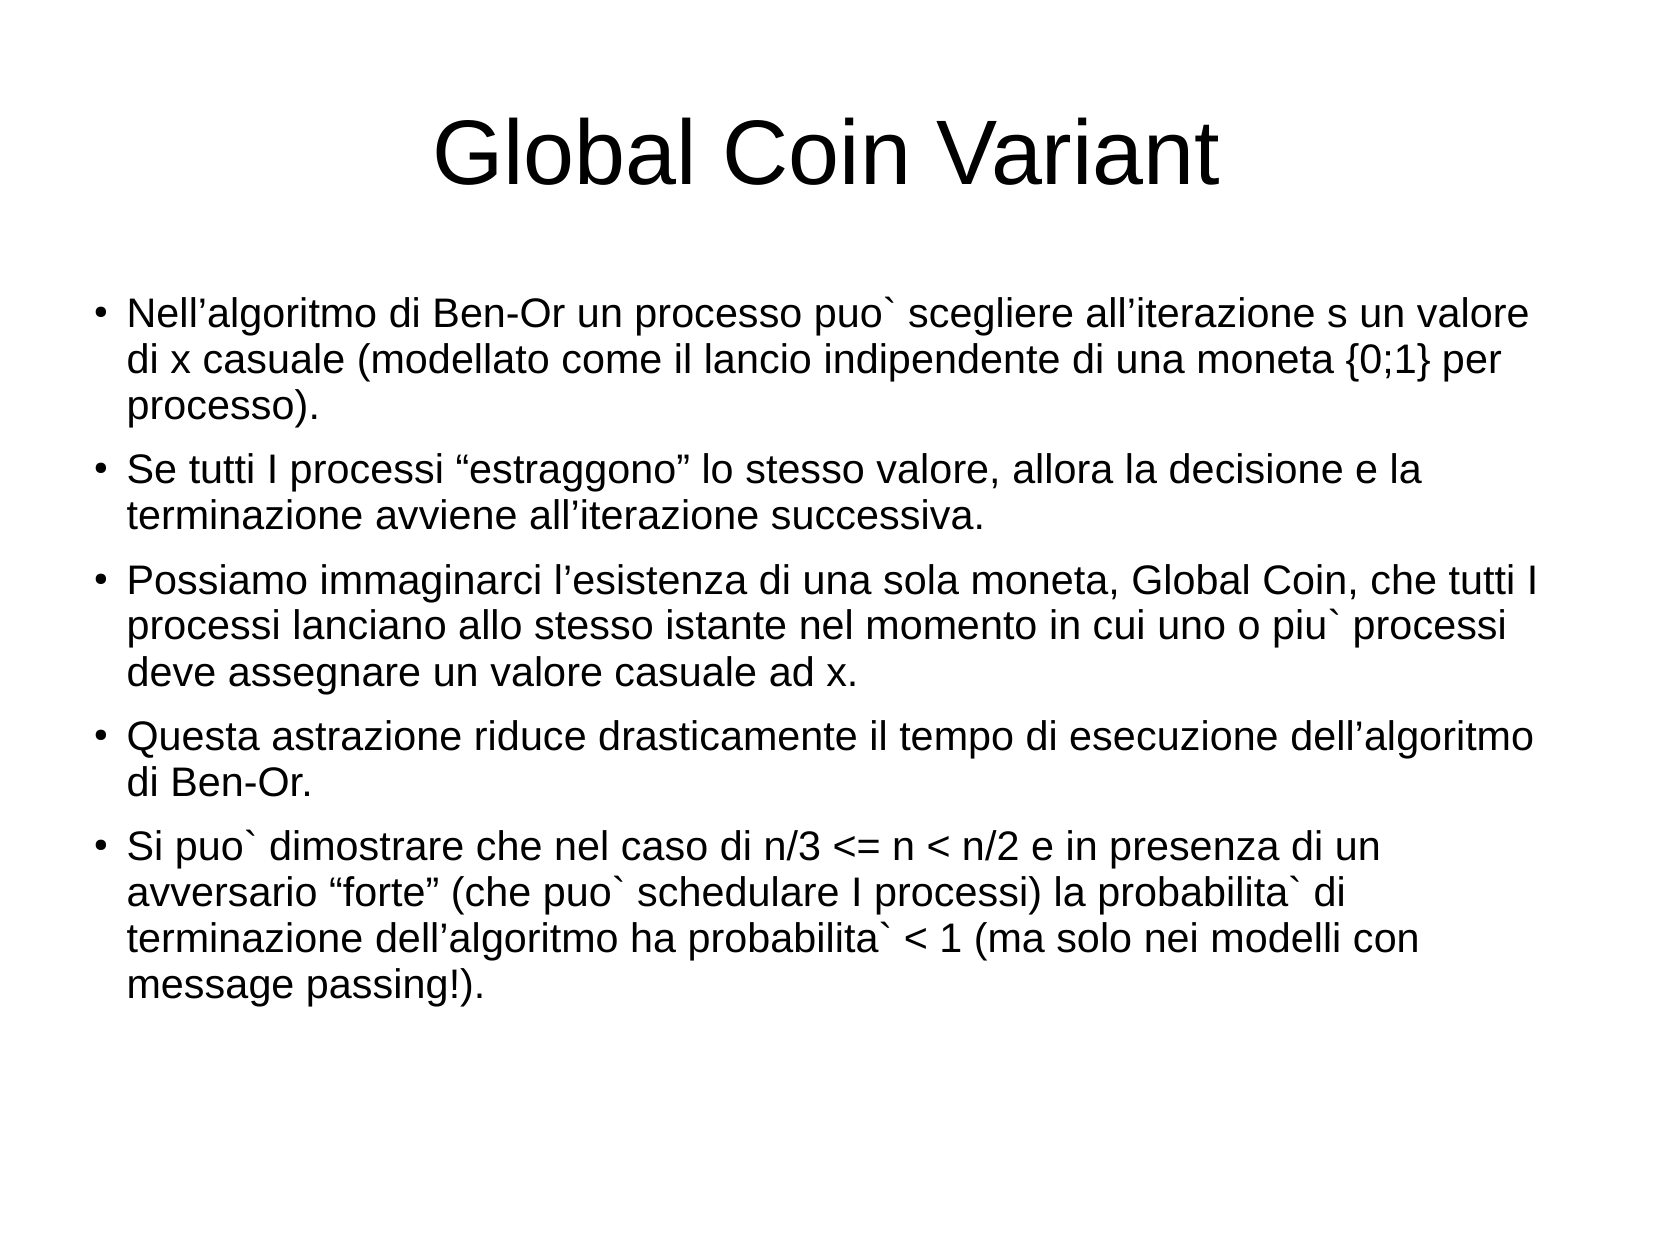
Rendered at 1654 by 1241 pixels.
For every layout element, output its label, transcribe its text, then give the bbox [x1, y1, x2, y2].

title Global Coin Variant [82, 49, 1571, 257]
list Nell’algoritmo di Ben-Or un processo puo` scegliere all’iterazione s un valore di x casuale (modellato come il lancio indipendente di una moneta {0;1} per processo). Se tutti I processi “estraggono” lo stesso valore, allora la decisione e la terminazione avviene all’iterazione successiva. Possiamo immaginarci l’esistenza di una sola moneta, Global Coin, che tutti I processi lanciano allo stesso istante nel momento in cui uno o piu` processi deve assegnare un valore casuale ad x. Questa astrazione riduce drasticamente il tempo di esecuzione dell’algoritmo di Ben-Or. Si puo` dimostrare che nel caso di n/3 <= n < n/2 e in presenza di un avversario “forte” (che puo` schedulare I processi) la probabilita` di terminazione dell’algoritmo ha probabilita` < 1 (ma solo nei modelli con message passing!). [82, 290, 1571, 1010]
